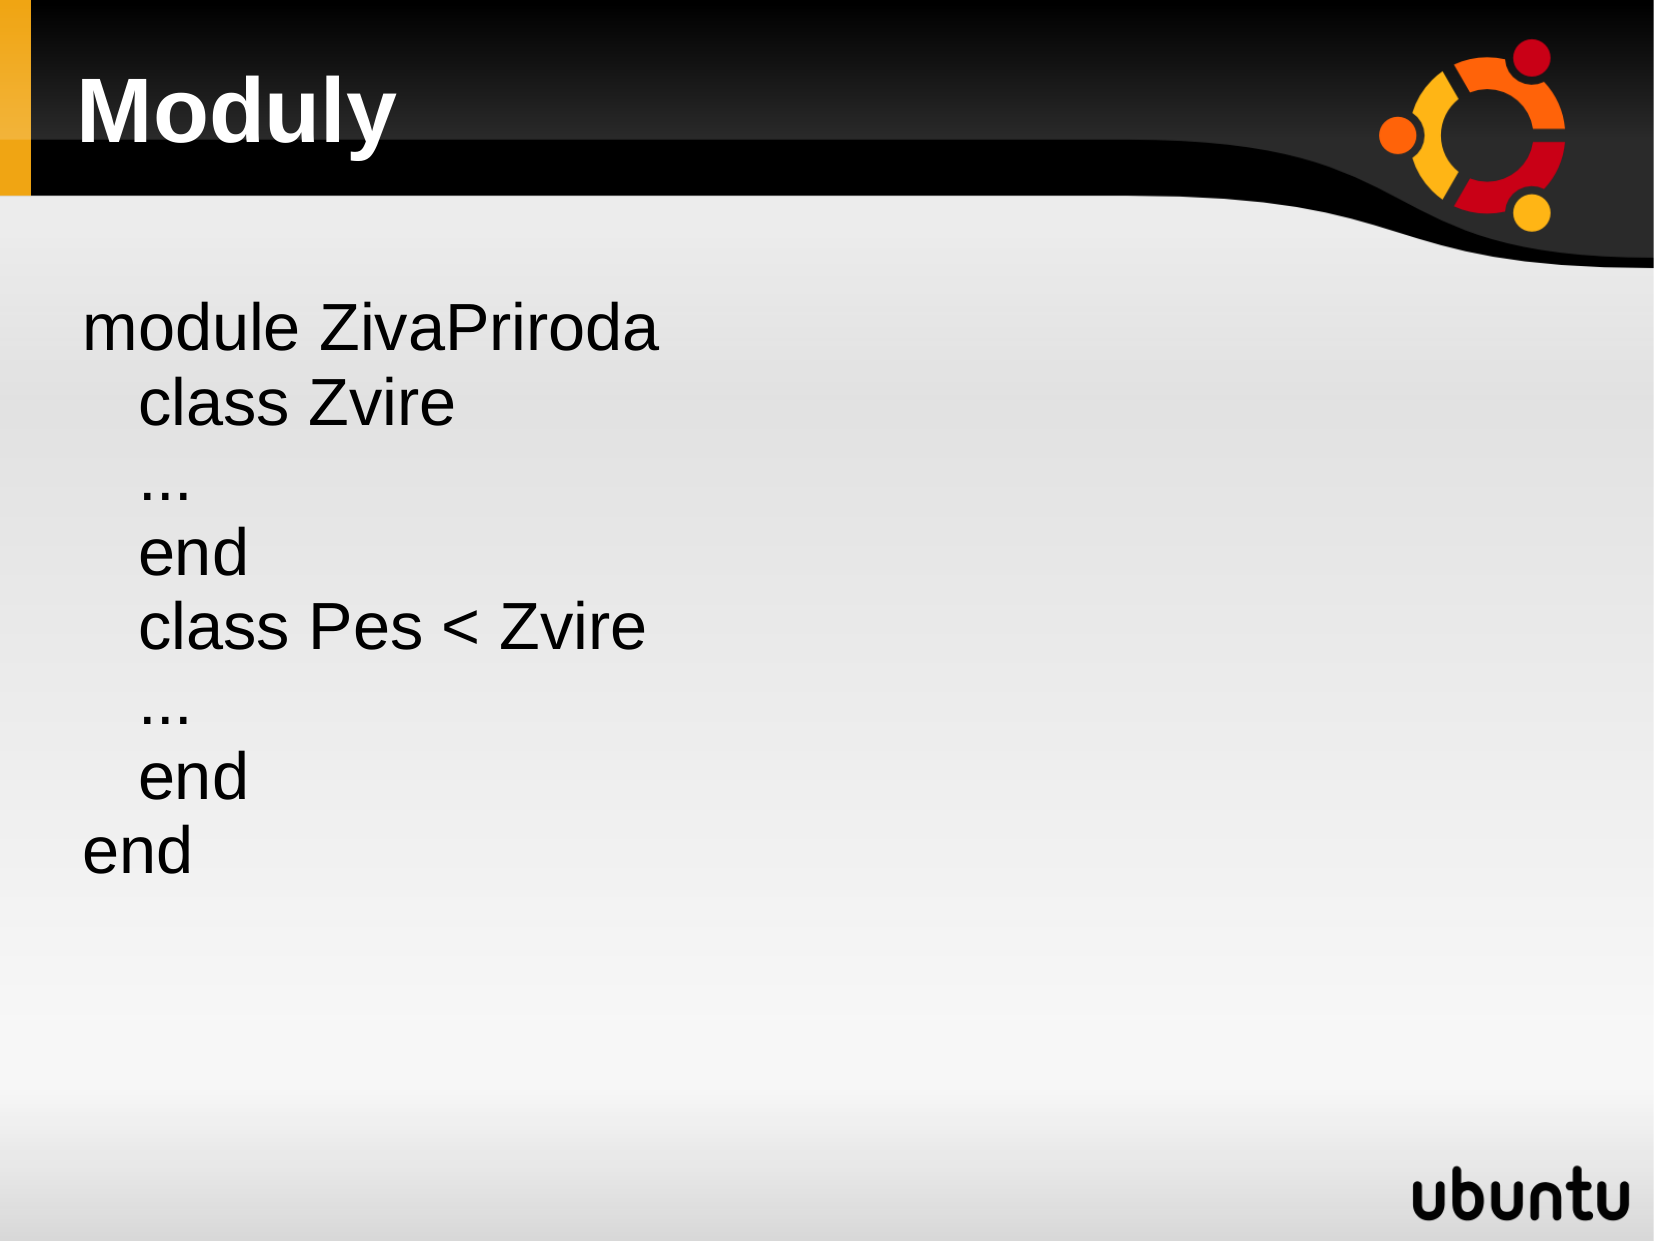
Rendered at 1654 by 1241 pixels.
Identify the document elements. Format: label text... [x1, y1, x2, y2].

picture [0, 0, 1654, 1241]
list module ZivaPriroda class Zvire ... end class Pes < Zvire ... end end [82, 290, 1571, 1094]
title Moduly [76, 14, 1565, 207]
